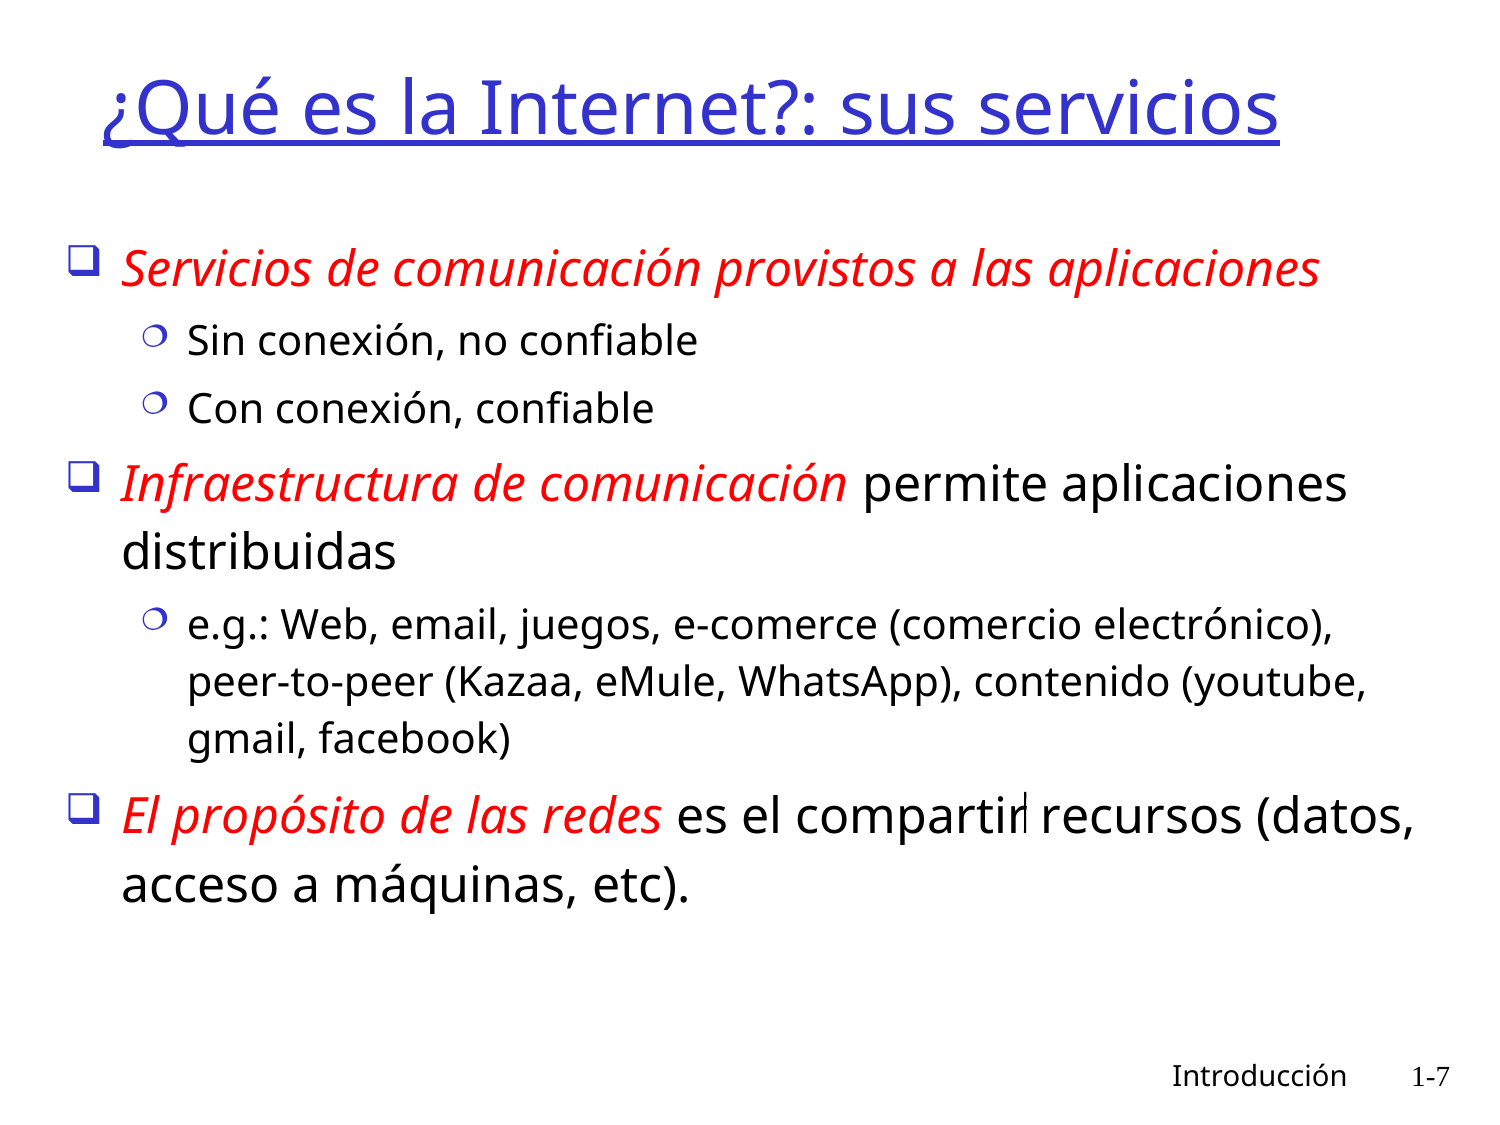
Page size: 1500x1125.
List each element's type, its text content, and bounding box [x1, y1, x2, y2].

list Servicios de comunicación provistos a las aplicaciones Sin conexión, no confiable Con conexión, confiable Infraestructura de comunicación permite aplicaciones distribuidas e.g.: Web, email, juegos, e-comerce (comercio electrónico), peer-to-peer (Kazaa, eMule, WhatsApp), contenido (youtube, gmail, facebook) El propósito de las redes es el compartir recursos (datos, acceso a máquinas, etc). [50, 224, 1444, 968]
title ¿Qué es la Internet?: sus servicios [87, 16, 1463, 196]
text_box Introducción [887, 1050, 1362, 1125]
text_box 1-<number> [1362, 1050, 1466, 1125]
